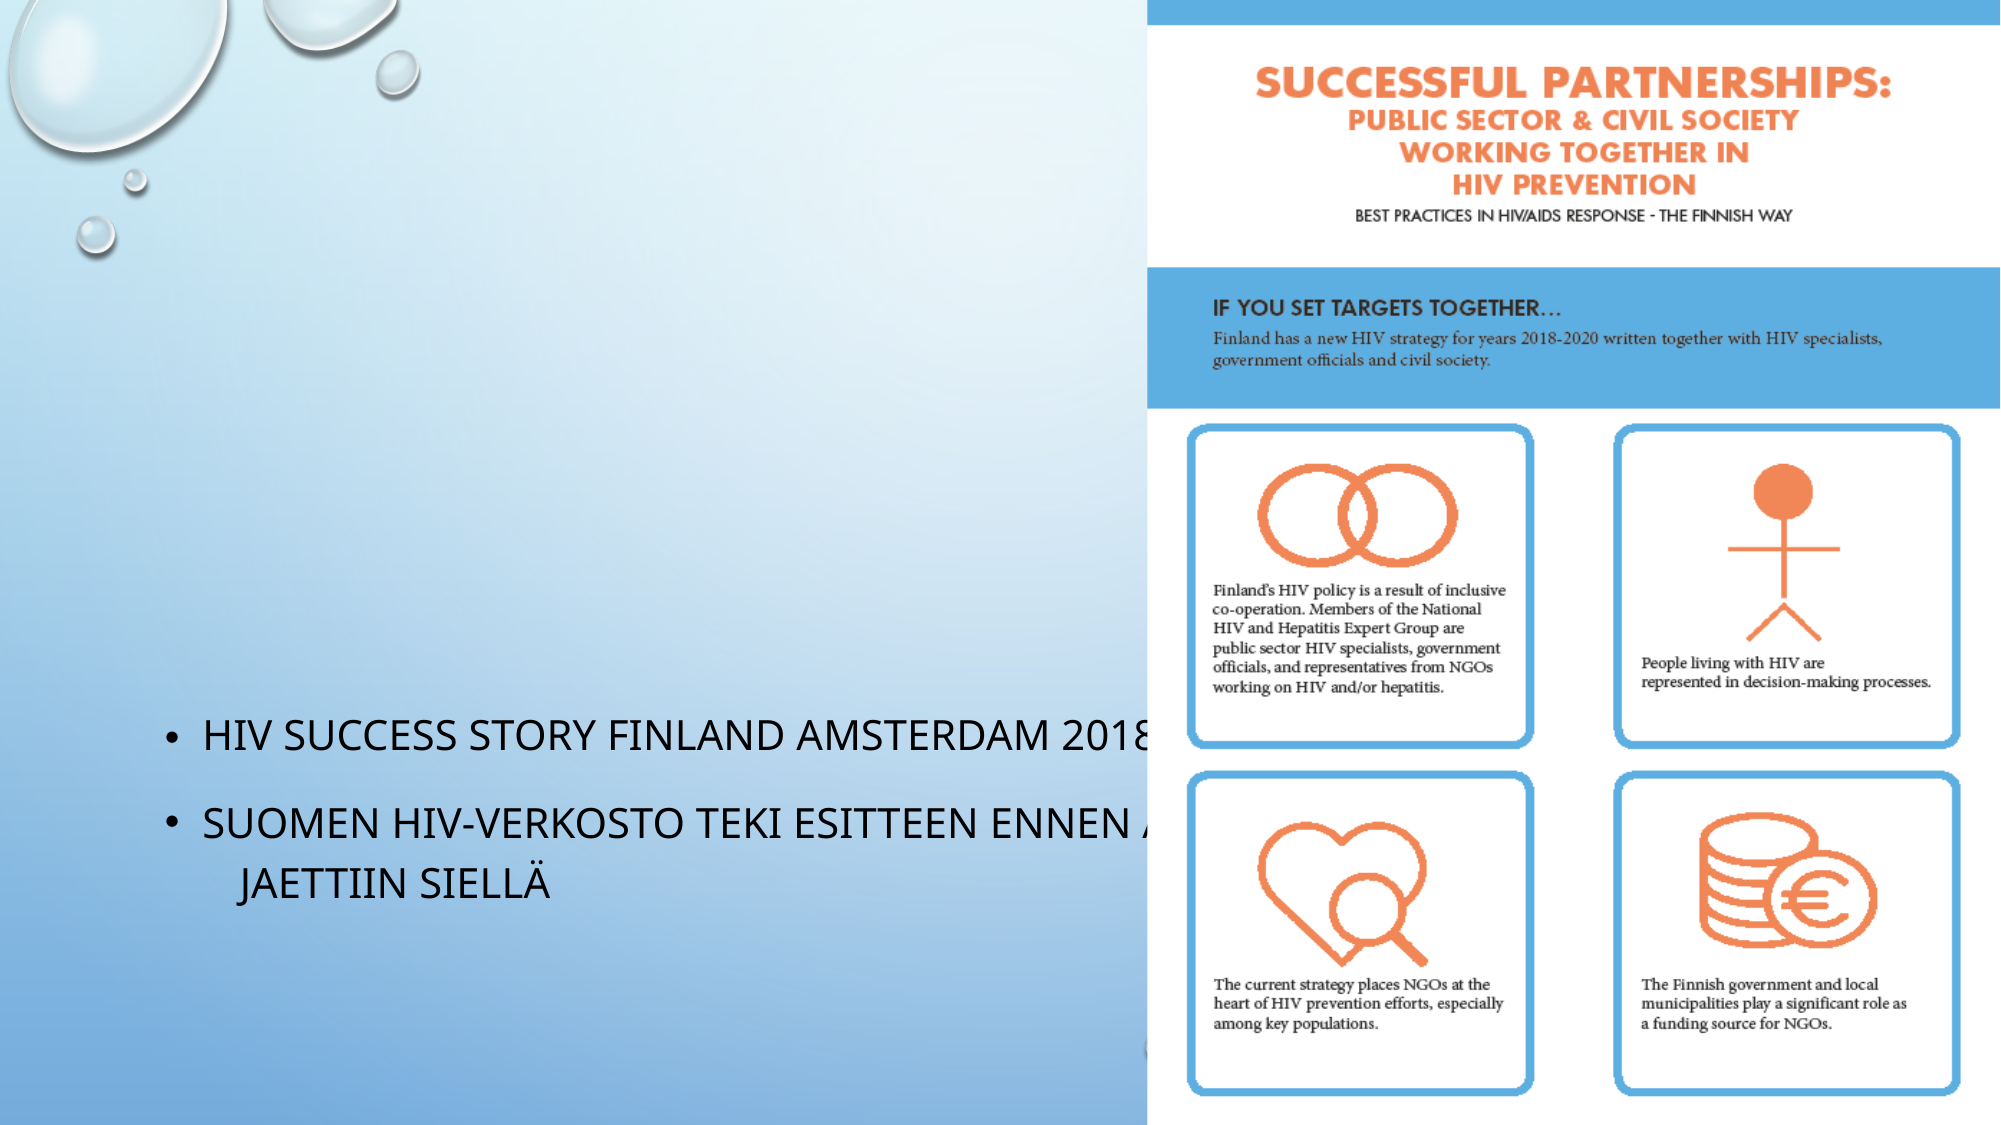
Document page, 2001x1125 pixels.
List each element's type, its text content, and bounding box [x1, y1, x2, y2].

chart [1147, 0, 2000, 1125]
list HIV success story Finland amsterdam 2018 flyer[7927].pdf Suomen HIV-verkosto teki esitteen ennen AIDS2018-konferenssia ja sitä jaettiin siellä [98, 341, 978, 950]
